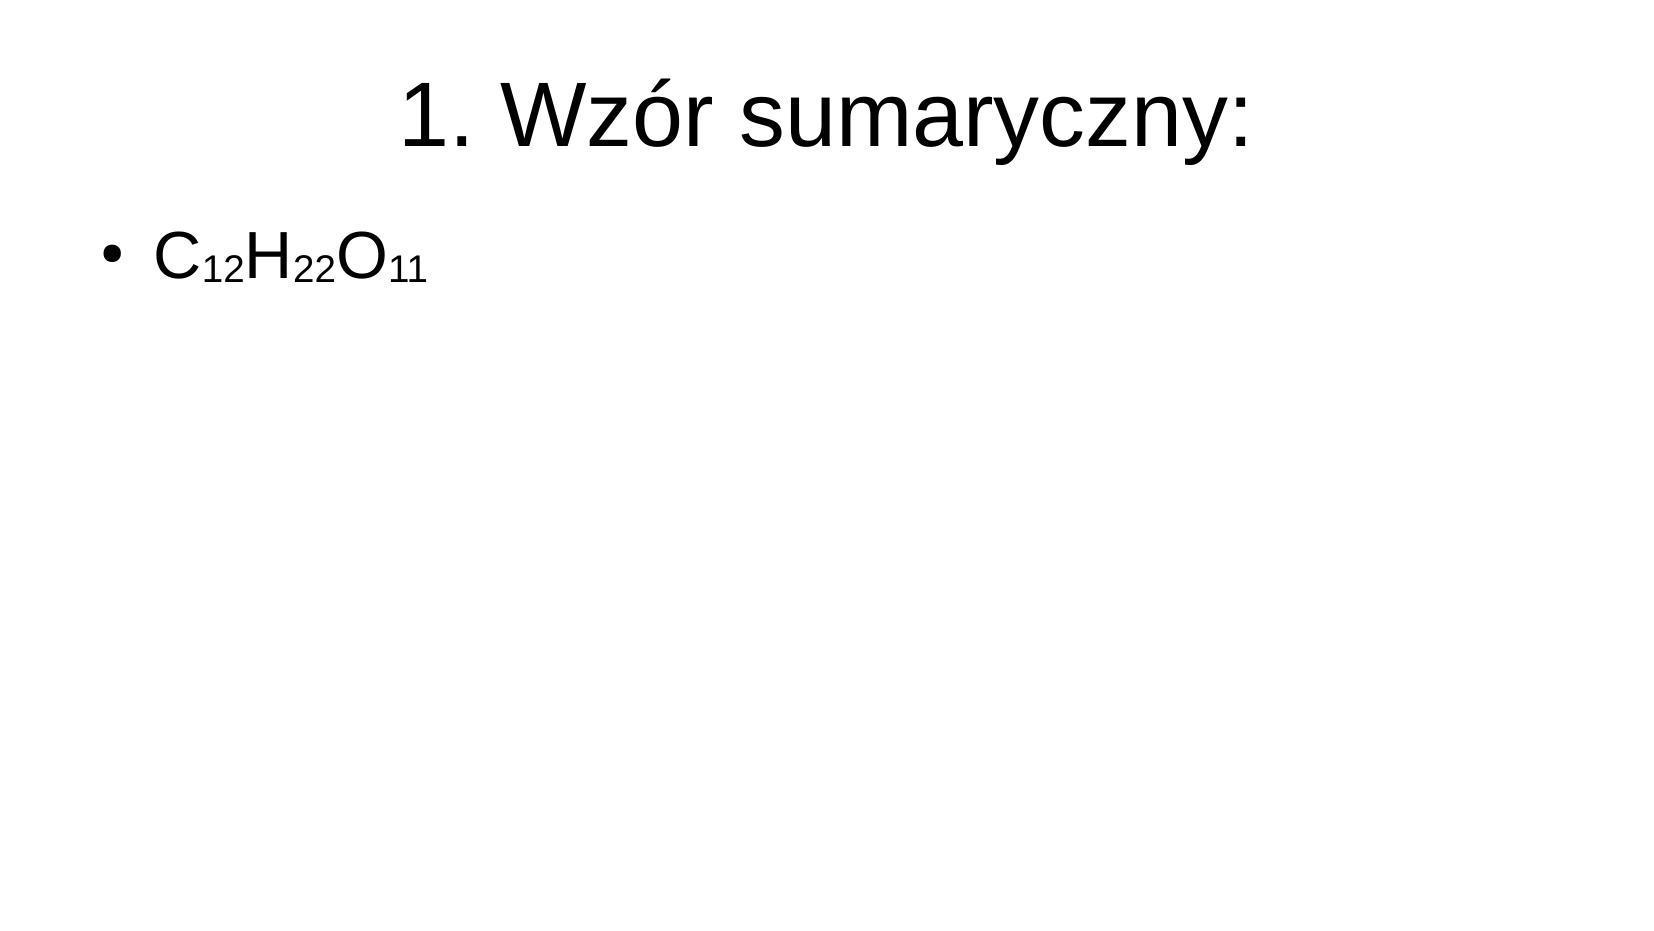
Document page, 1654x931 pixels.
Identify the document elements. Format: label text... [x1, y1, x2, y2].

list C12H22O11 [82, 217, 1571, 758]
title 1. Wzór sumaryczny: [82, 37, 1571, 193]
